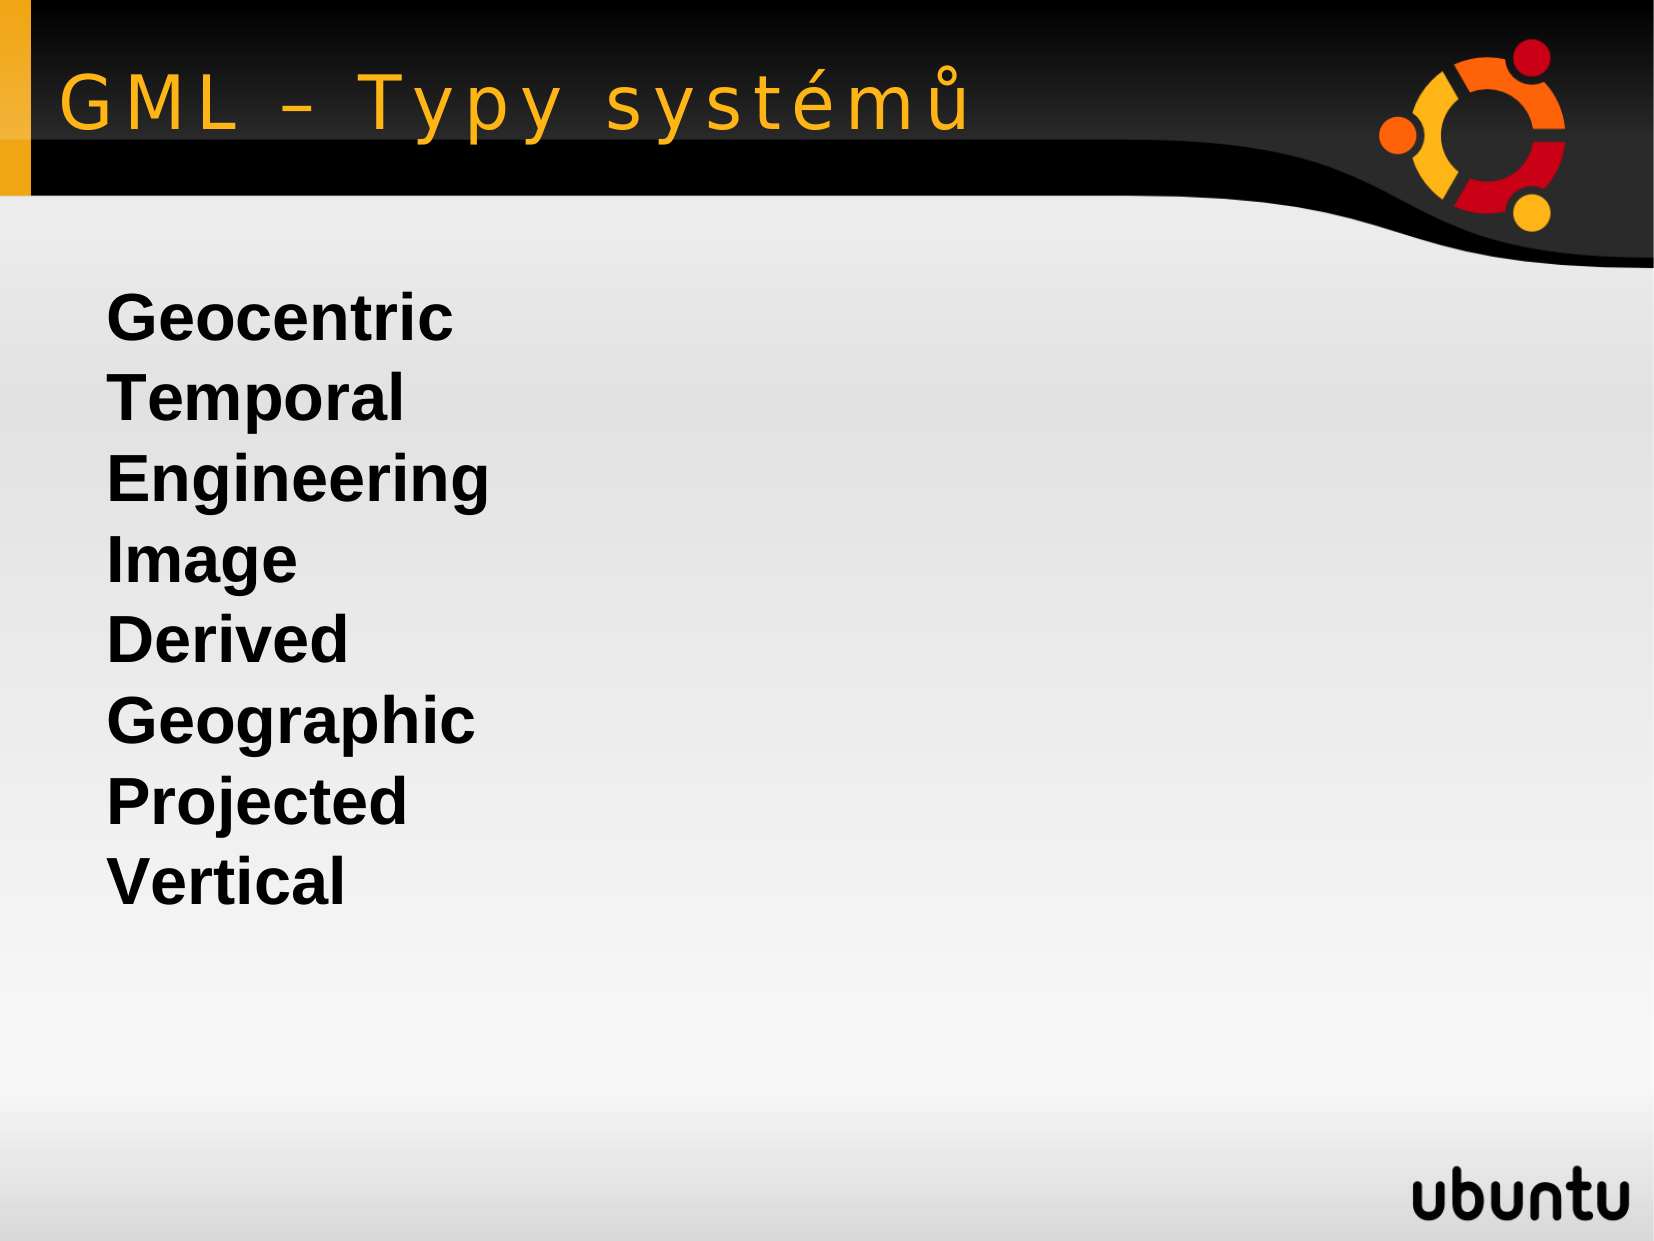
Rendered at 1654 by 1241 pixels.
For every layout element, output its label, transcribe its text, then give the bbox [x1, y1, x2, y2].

title GML – Typy systémů [59, 29, 1270, 178]
list Geocentric Temporal Engineering Image Derived Geographic Projected Vertical [88, 279, 1577, 1169]
picture [0, 0, 1654, 1241]
